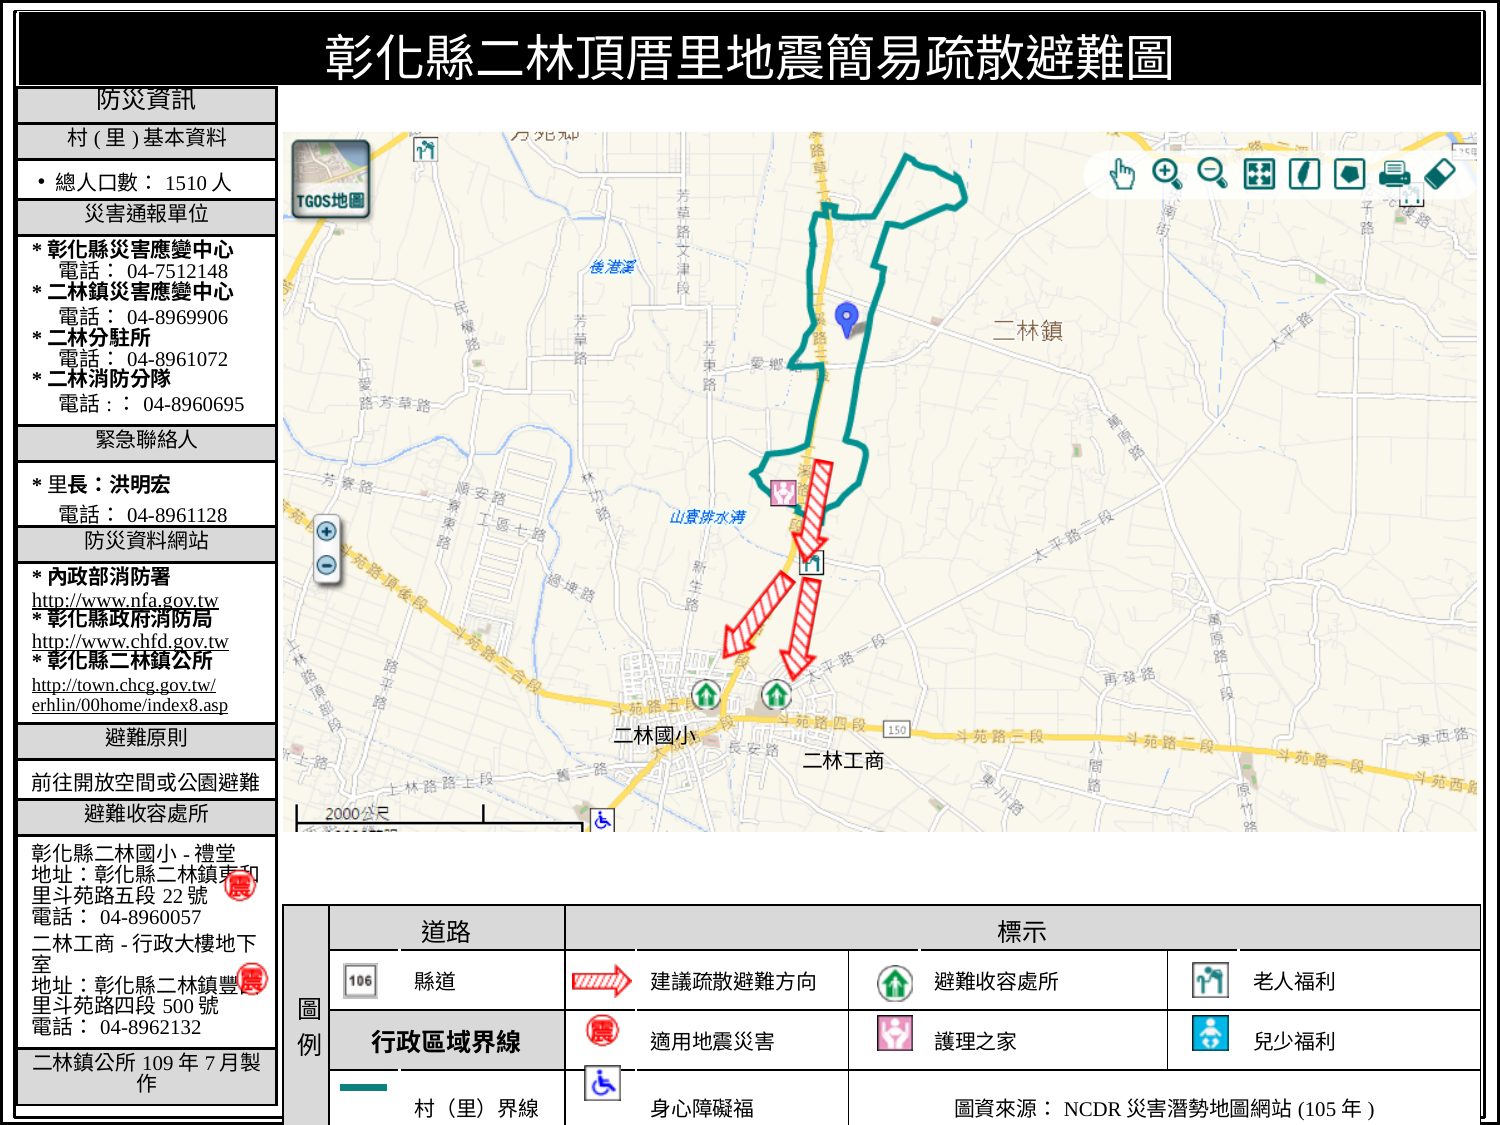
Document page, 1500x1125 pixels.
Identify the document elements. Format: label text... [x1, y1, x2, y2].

table_cell 避難收容處所 [18, 801, 275, 834]
table_cell 村(里)基本資料 [18, 125, 275, 158]
table_cell [566, 951, 635, 1009]
table_header 彰化縣二林頂厝里地震簡易疏散避難圖 [19, 12, 1481, 85]
table_cell 身心障礙福 [637, 1071, 848, 1125]
table_header 標示 [566, 906, 1480, 949]
picture [584, 1012, 621, 1048]
picture [1192, 962, 1229, 998]
table_cell [1168, 1011, 1237, 1069]
table_cell 防災資料網站 [18, 528, 275, 561]
table_cell [849, 951, 918, 1009]
table_cell *內政部消防署 http://www.nfa.gov.tw *彰化縣政府消防局 http://www.chfd.gov.tw *彰化縣二林鎮公所 http://town.chcg.gov.tw/erhlin/00home/index8.asp [18, 564, 275, 722]
table_header 圖例 [284, 906, 328, 1125]
table_cell 避難原則 [18, 725, 275, 758]
picture [877, 965, 913, 1002]
table_cell [566, 1071, 635, 1125]
table_cell 前往開放空間或公園避難 [18, 761, 275, 798]
picture [877, 1015, 913, 1052]
picture [234, 960, 270, 997]
table_cell *里長：洪明宏 電話：04-8961128 [18, 463, 275, 525]
text_box 二林國小 [598, 714, 712, 755]
table_cell 護理之家 [921, 1011, 1167, 1069]
table_cell 避難收容處所 [921, 951, 1167, 1009]
picture [283, 127, 1477, 832]
table_cell 適用地震災害 [637, 1011, 848, 1069]
table_header 防災資訊 [18, 89, 275, 122]
table_cell [566, 1011, 635, 1069]
table_cell [1168, 951, 1237, 1009]
table_cell 圖資來源：NCDR災害潛勢地圖網站(105年) [849, 1071, 1480, 1125]
table_cell 老人福利 [1240, 951, 1480, 1009]
table_header 道路 [330, 906, 564, 949]
table_cell 村（里）界線 [401, 1071, 564, 1125]
table_cell 建議疏散避難方向 [637, 951, 848, 1009]
table_cell 行政區域界線 [330, 1011, 564, 1069]
picture [584, 1065, 621, 1102]
picture [1192, 1015, 1229, 1052]
table_cell 總人口數：1510人 [18, 161, 275, 198]
table_cell [330, 1071, 398, 1125]
picture [572, 962, 632, 998]
table_cell 緊急聯絡人 [18, 427, 275, 460]
picture [342, 962, 378, 999]
table_cell 災害通報單位 [18, 201, 275, 234]
table_cell *彰化縣災害應變中心 電話：04-7512148 *二林鎮災害應變中心 電話：04-8969906 *二林分駐所 電話：04-8961072 *二林消防分隊 電話:：04-8960695 [18, 237, 275, 424]
picture [222, 867, 258, 903]
table_cell 縣道 [401, 951, 564, 1009]
table_cell [849, 1011, 918, 1069]
table_cell 兒少福利 [1240, 1011, 1480, 1069]
table_cell [330, 951, 398, 1009]
table_cell 二林鎮公所109年7月製作 [18, 1050, 275, 1104]
table_cell 彰化縣二林國小-禮堂 地址：彰化縣二林鎮東和里斗苑路五段22號 電話：04-8960057 二林工商-行政大樓地下室 地址：彰化縣二林鎮豐田里斗苑路四段500號 電話：04-8962132 [18, 837, 275, 1047]
text_box 二林工商 [787, 739, 901, 780]
